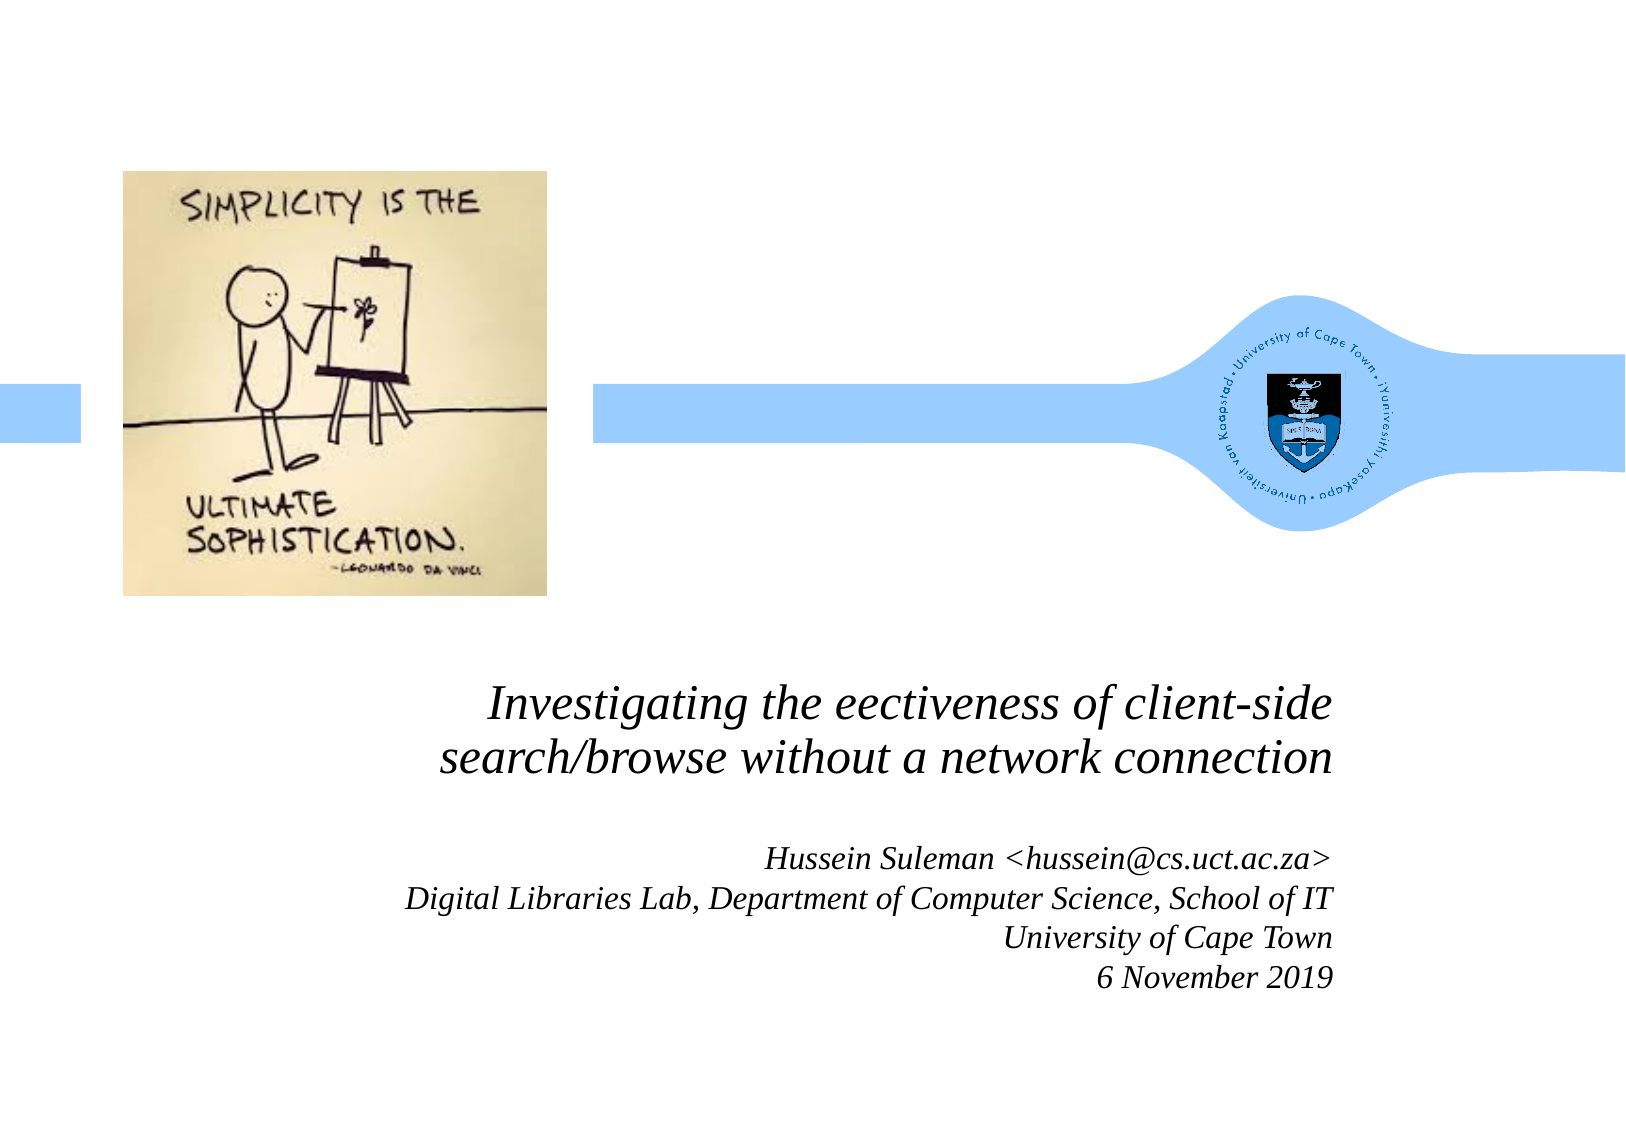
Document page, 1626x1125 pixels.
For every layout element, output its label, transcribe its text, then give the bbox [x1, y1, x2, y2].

picture [123, 171, 547, 596]
text_box [80, 108, 594, 589]
picture [1178, 305, 1416, 527]
text_box Investigating the eectiveness of client-side search/browse without a network connection Hussein Suleman <hussein@cs.uct.ac.za> Digital Libraries Lab, Department of Computer Science, School of IT University of Cape Town 6 November 2019 [205, 503, 1349, 1109]
